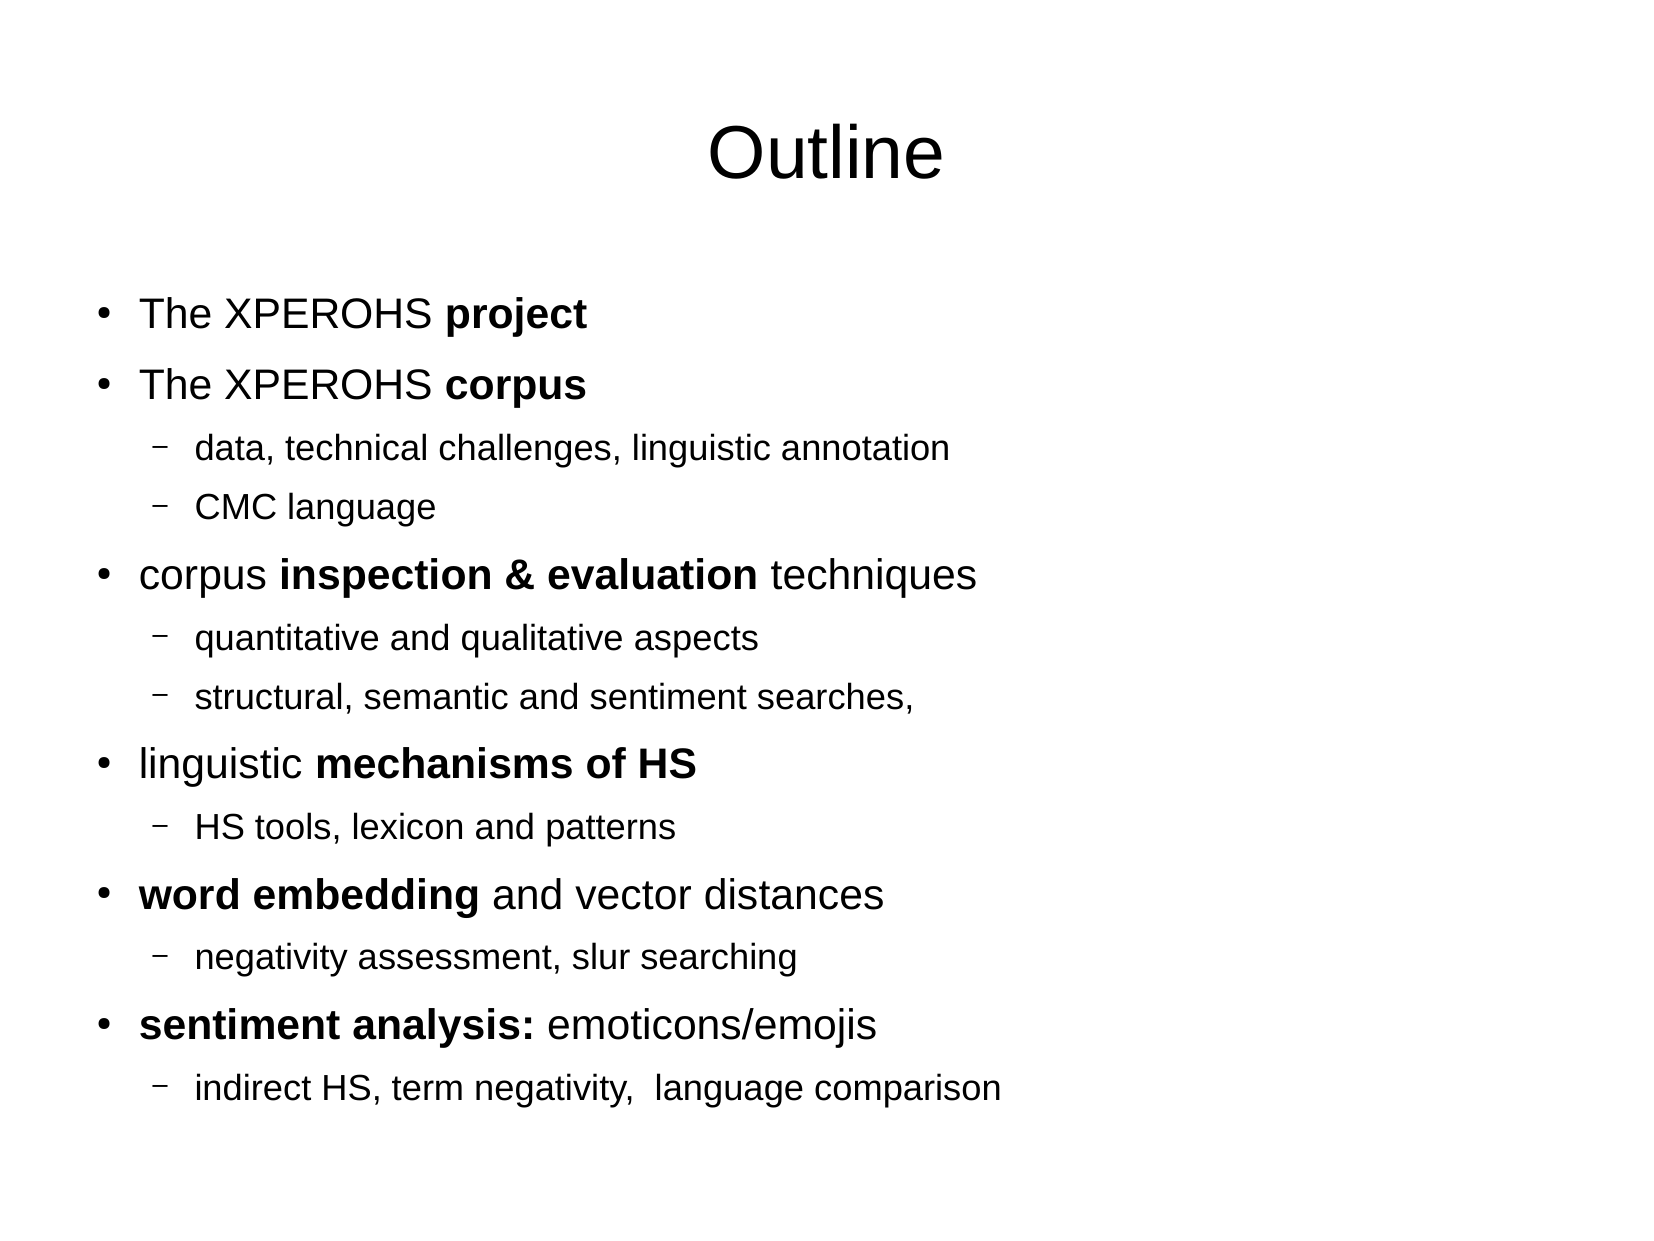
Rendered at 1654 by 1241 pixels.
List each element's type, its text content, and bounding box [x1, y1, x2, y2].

list The XPEROHS project The XPEROHS corpus data, technical challenges, linguistic annotation CMC language corpus inspection & evaluation techniques quantitative and qualitative aspects structural, semantic and sentiment searches, linguistic mechanisms of HS HS tools, lexicon and patterns word embedding and vector distances negativity assessment, slur searching sentiment analysis: emoticons/emojis indirect HS, term negativity, language comparison [82, 290, 1571, 1111]
title Outline [82, 49, 1571, 257]
